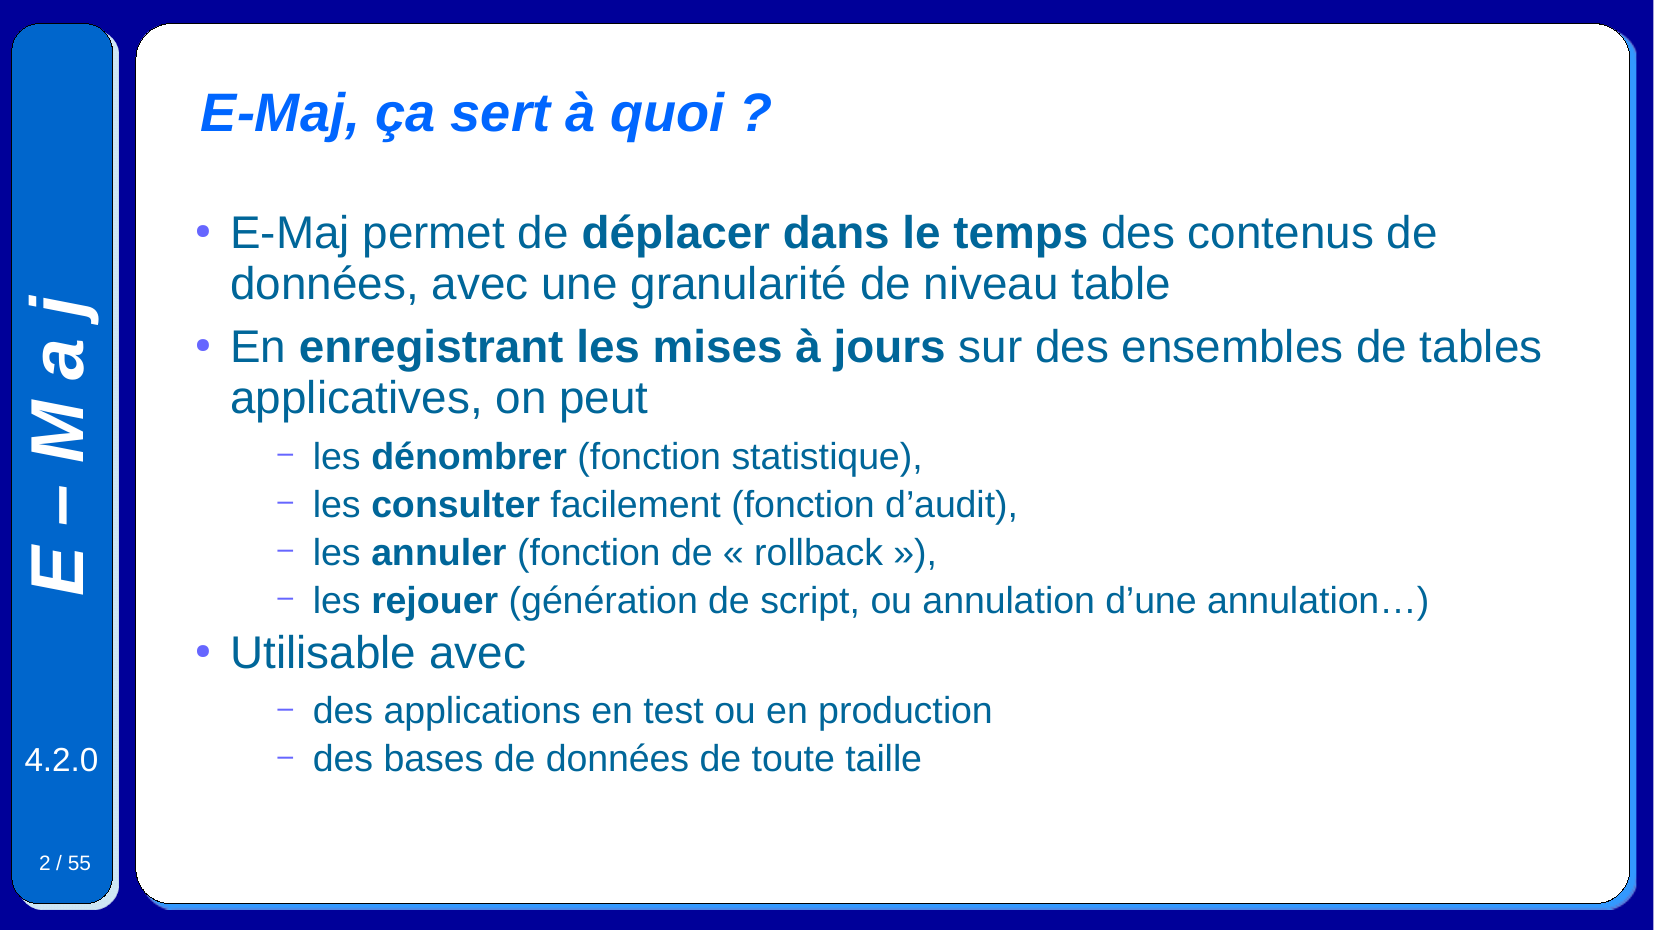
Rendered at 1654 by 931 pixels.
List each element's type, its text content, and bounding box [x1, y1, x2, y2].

list E-Maj permet de déplacer dans le temps des contenus de données, avec une granularité de niveau table En enregistrant les mises à jours sur des ensembles de tables applicatives, on peut les dénombrer (fonction statistique), les consulter facilement (fonction d’audit), les annuler (fonction de « rollback »), les rejouer (génération de script, ou annulation d’une annulation…) Utilisable avec des applications en test ou en production des bases de données de toute taille [177, 206, 1587, 886]
title E-Maj, ça sert à quoi ? [200, 34, 1575, 191]
